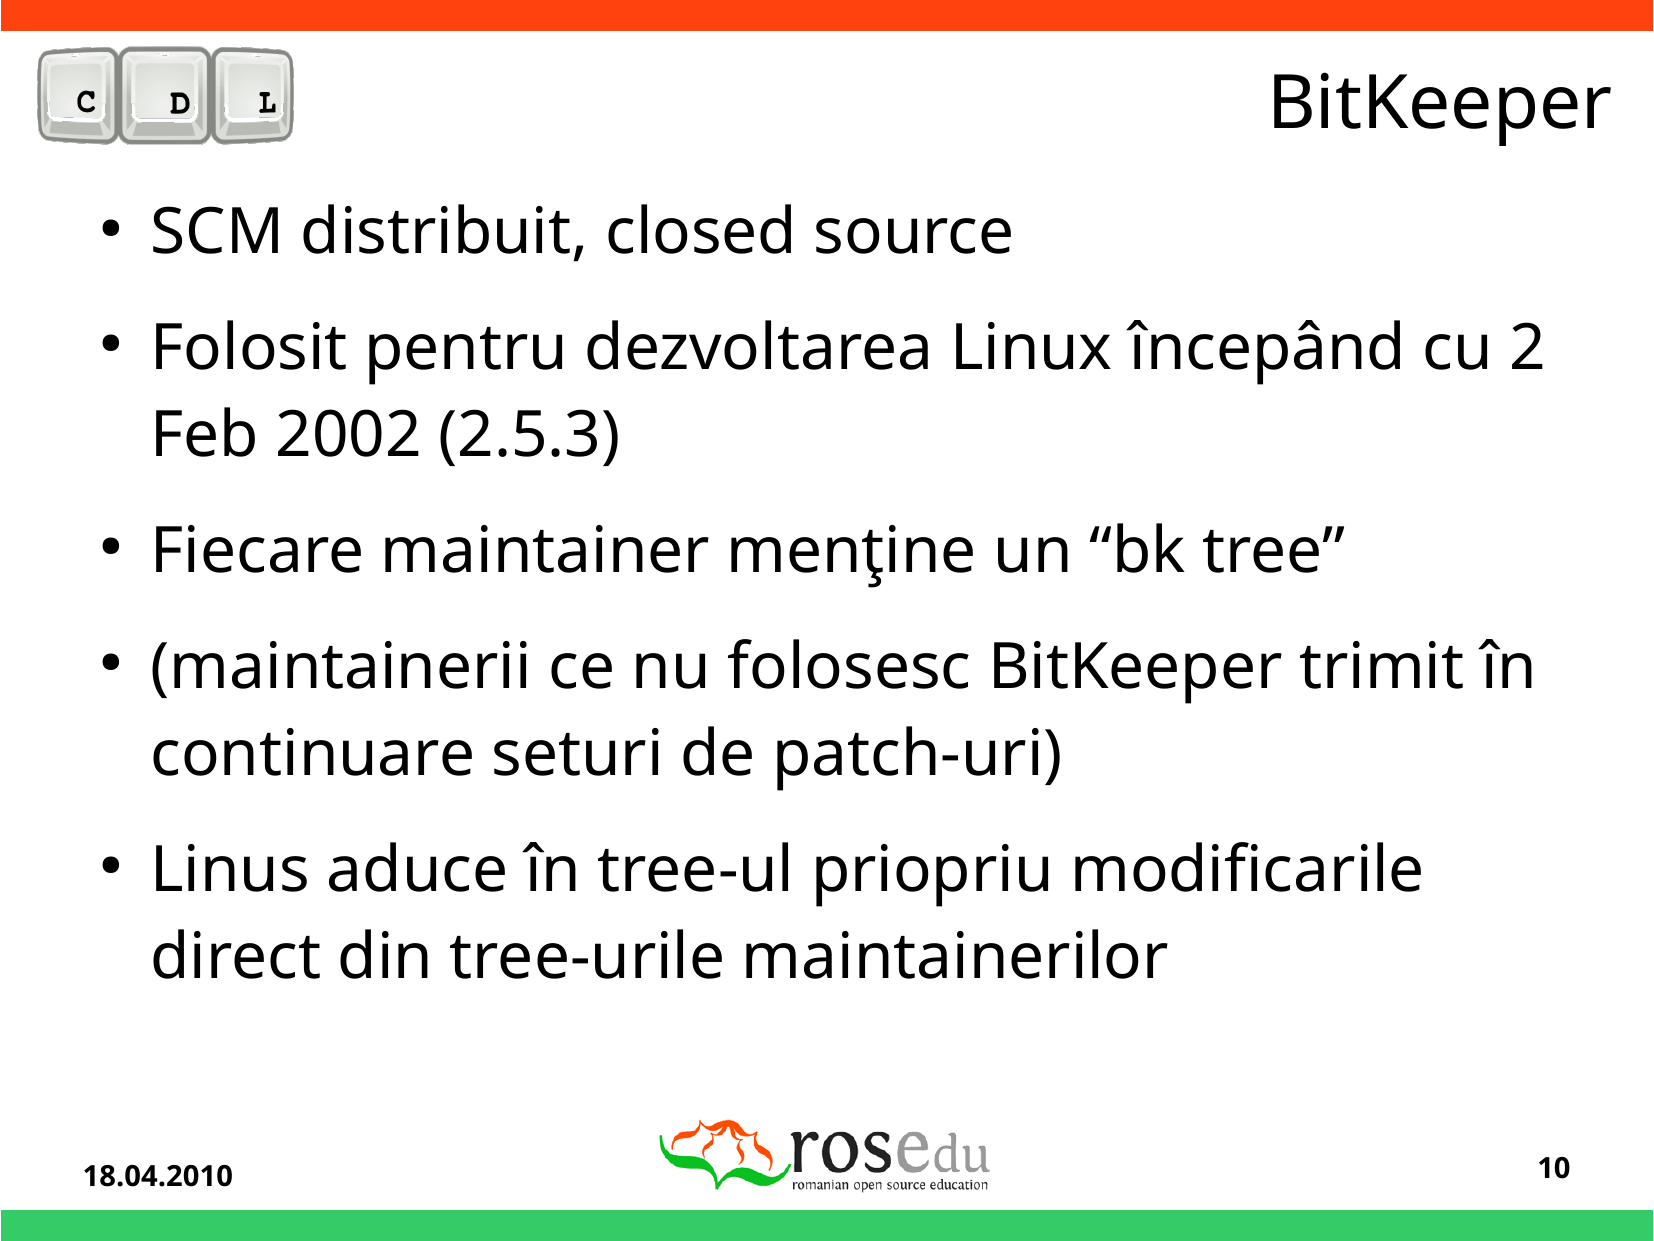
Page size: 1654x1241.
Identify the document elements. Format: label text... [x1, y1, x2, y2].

picture [656, 1104, 1005, 1209]
list SCM distribuit, closed source Folosit pentru dezvoltarea Linux începând cu 2 Feb 2002 (2.5.3) Fiecare maintainer menţine un “bk tree” (maintainerii ce nu folosesc BitKeeper trimit în continuare seturi de patch-uri) Linus aduce în tree-ul priopriu modificarile direct din tree-urile maintainerilor [82, 182, 1571, 1001]
picture [37, 46, 294, 145]
title BitKeeper [300, 52, 1613, 146]
